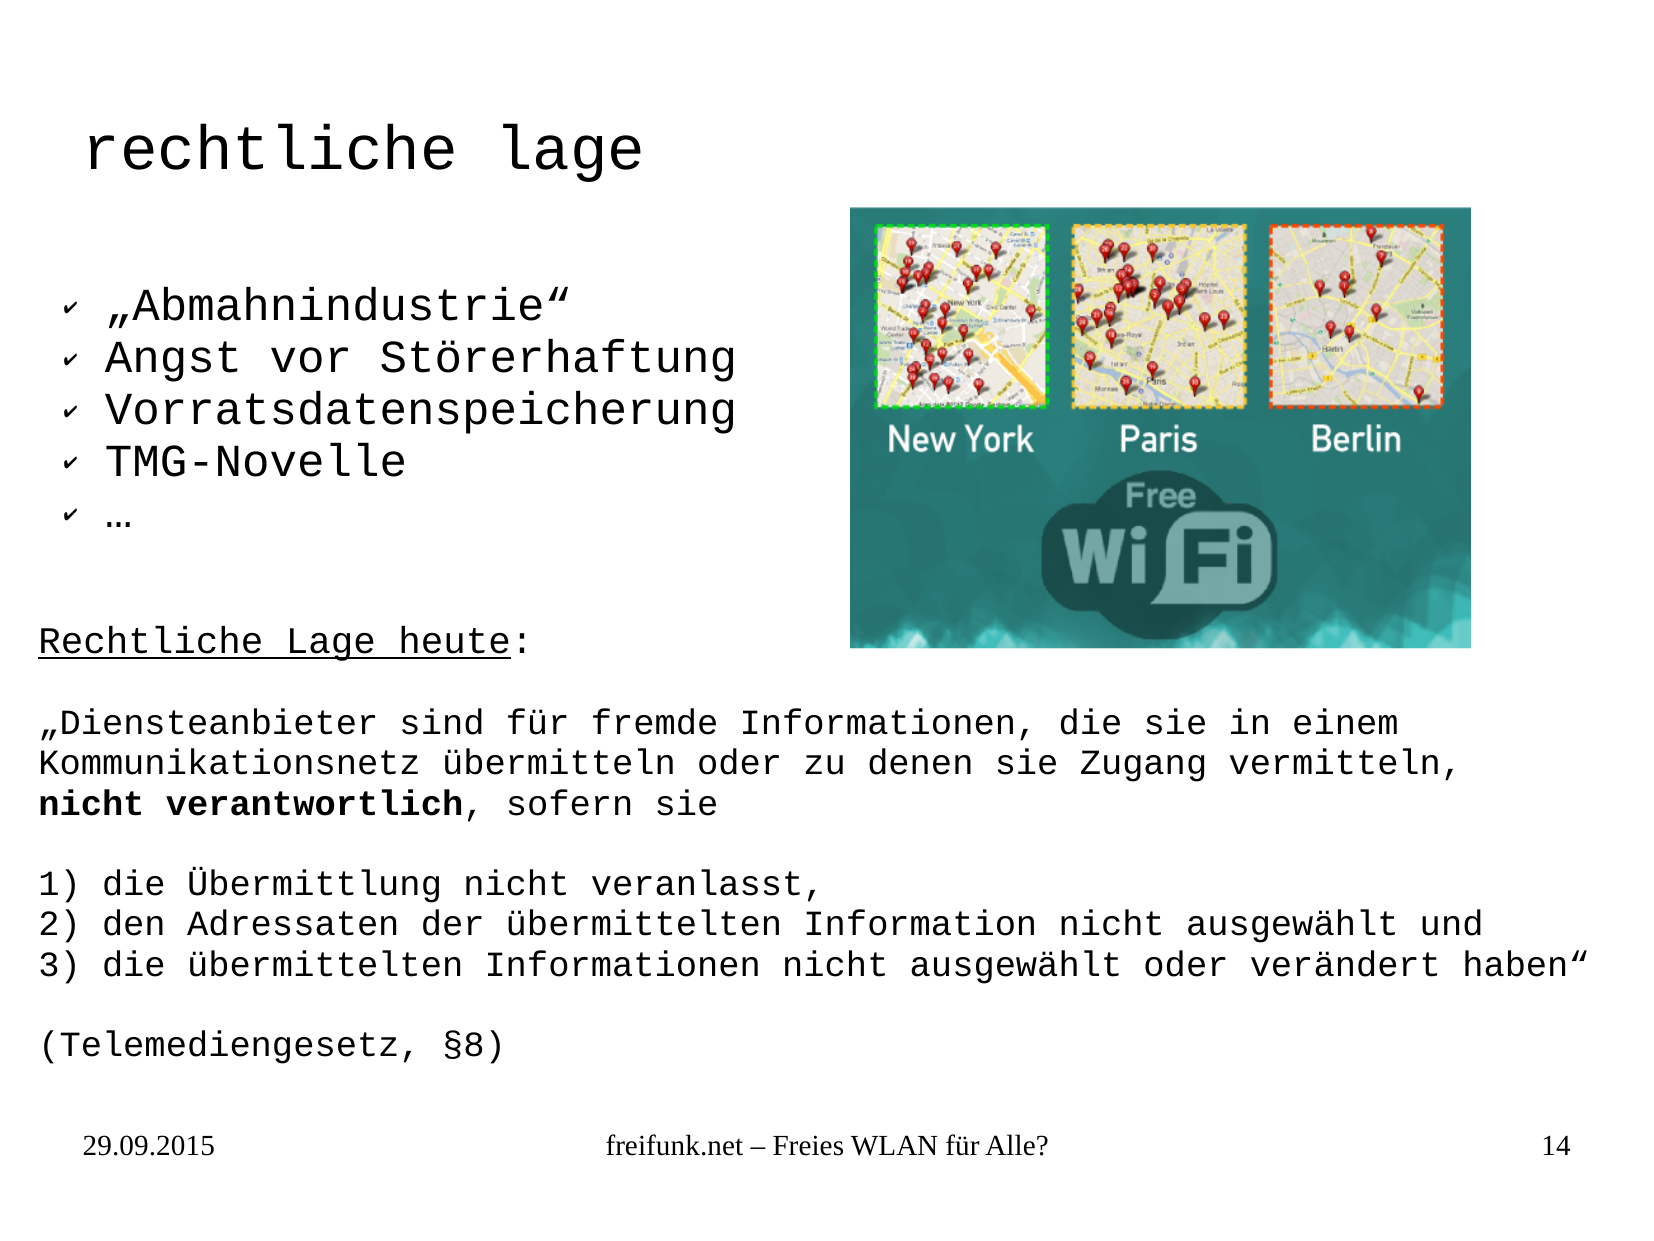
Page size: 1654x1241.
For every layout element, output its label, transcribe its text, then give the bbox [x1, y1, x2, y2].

title rechtliche lage [82, 49, 1571, 257]
text_box „Abmahnindustrie“ Angst vor Störerhaftung Vorratsdatenspeicherung TMG-Novelle … [49, 275, 850, 614]
text_box Rechtliche Lage heute: „Diensteanbieter sind für fremde Informationen, die sie in einem Kommunikationsnetz übermitteln oder zu denen sie Zugang vermitteln, nicht verantwortlich, sofern sie 1) die Übermittlung nicht veranlasst, 2) den Adressaten der übermittelten Information nicht ausgewählt und 3) die übermittelten Informationen nicht ausgewählt oder verändert haben“ (Telemediengesetz, §8) [23, 614, 1648, 1075]
picture [850, 207, 1471, 650]
